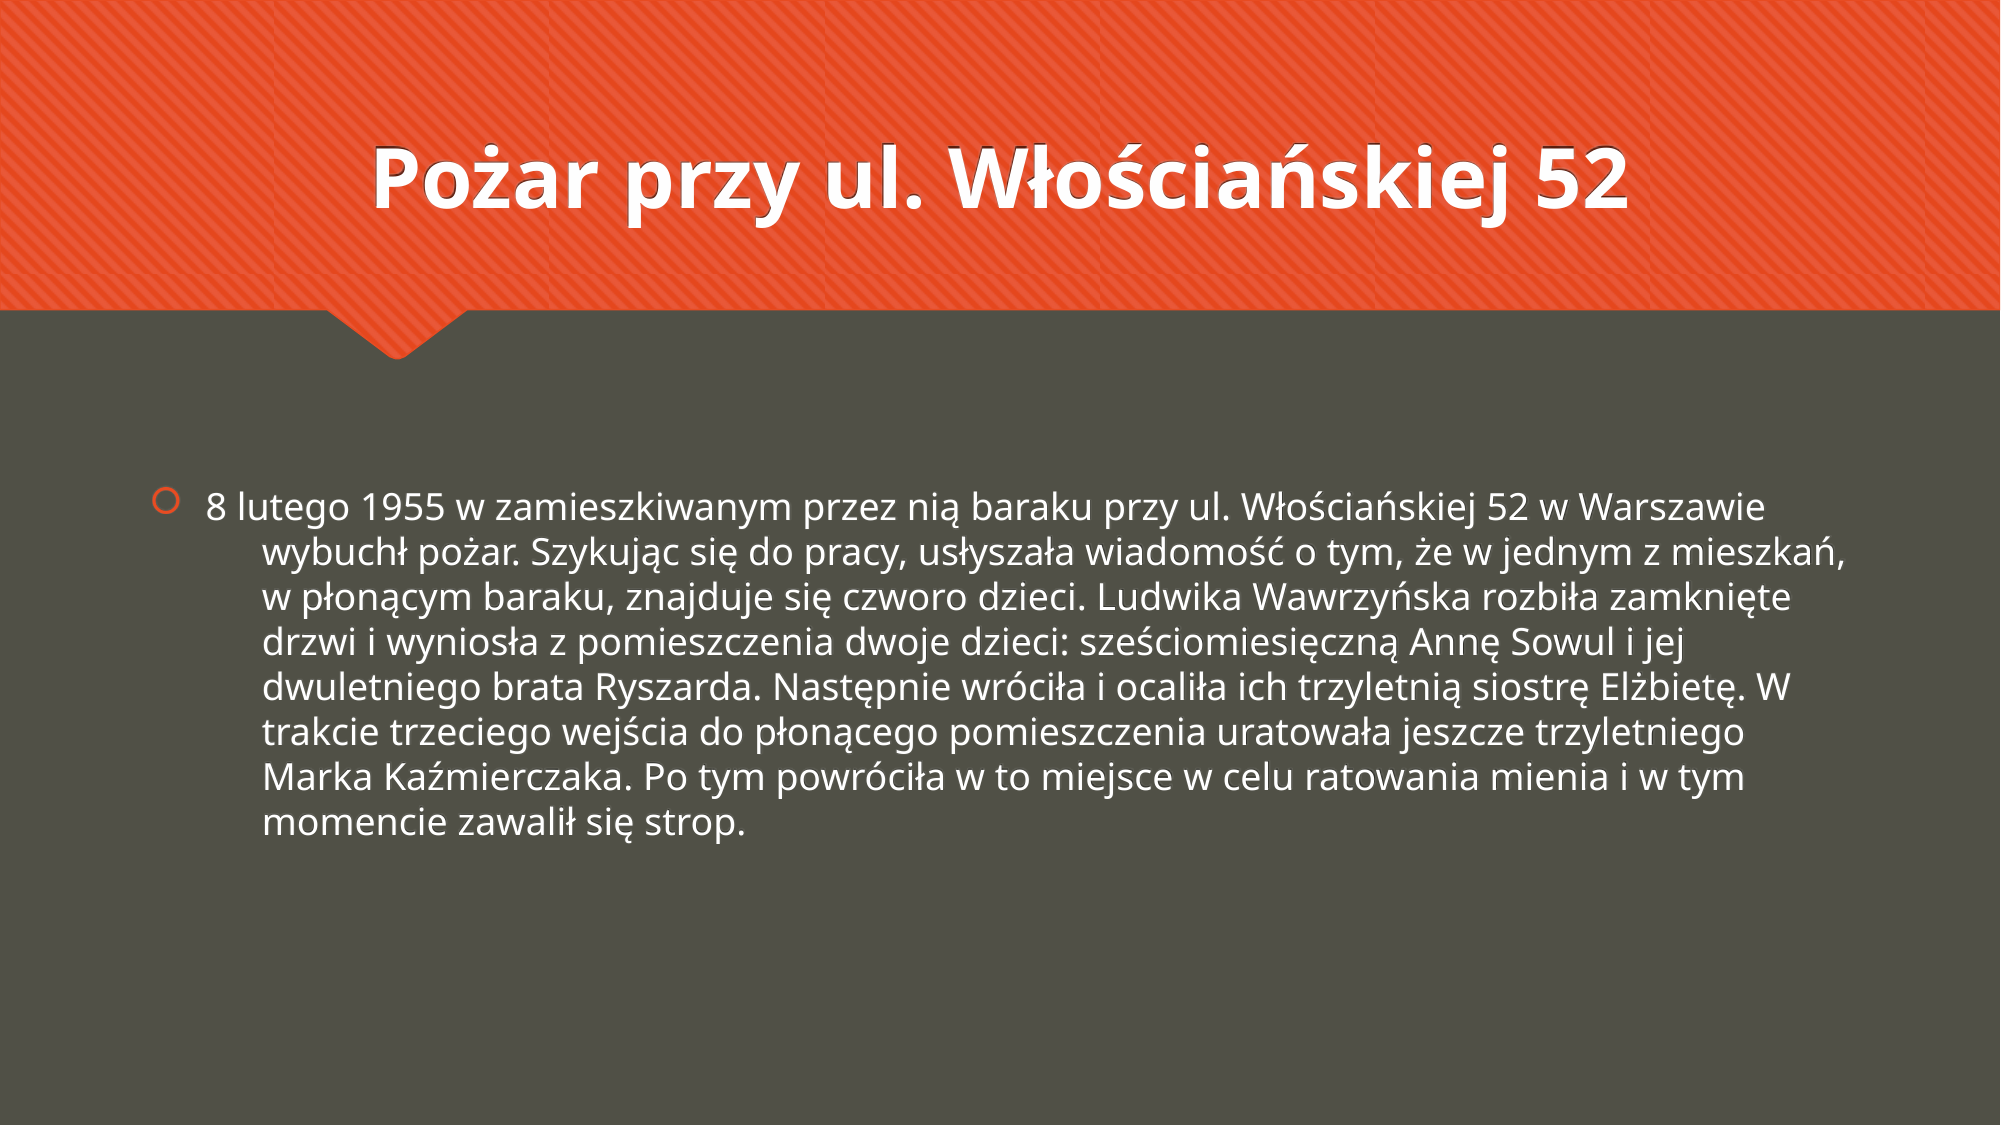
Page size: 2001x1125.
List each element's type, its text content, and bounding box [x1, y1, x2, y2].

title Pożar przy ul. Włościańskiej 52 [132, 73, 1868, 233]
list 8 lutego 1955 w zamieszkiwanym przez nią baraku przy ul. Włościańskiej 52 w Warszawie wybuchł pożar. Szykując się do pracy, usłyszała wiadomość o tym, że w jednym z mieszkań, w płonącym baraku, znajduje się czworo dzieci. Ludwika Wawrzyńska rozbiła zamknięte drzwi i wyniosła z pomieszczenia dwoje dzieci: sześciomiesięczną Annę Sowul i jej dwuletniego brata Ryszarda. Następnie wróciła i ocaliła ich trzyletnią siostrę Elżbietę. W trakcie trzeciego wejścia do płonącego pomieszczenia uratowała jeszcze trzyletniego Marka Kaźmierczaka. Po tym powróciła w to miejsce w celu ratowania mienia i w tym momencie zawalił się strop. [134, 364, 1866, 962]
